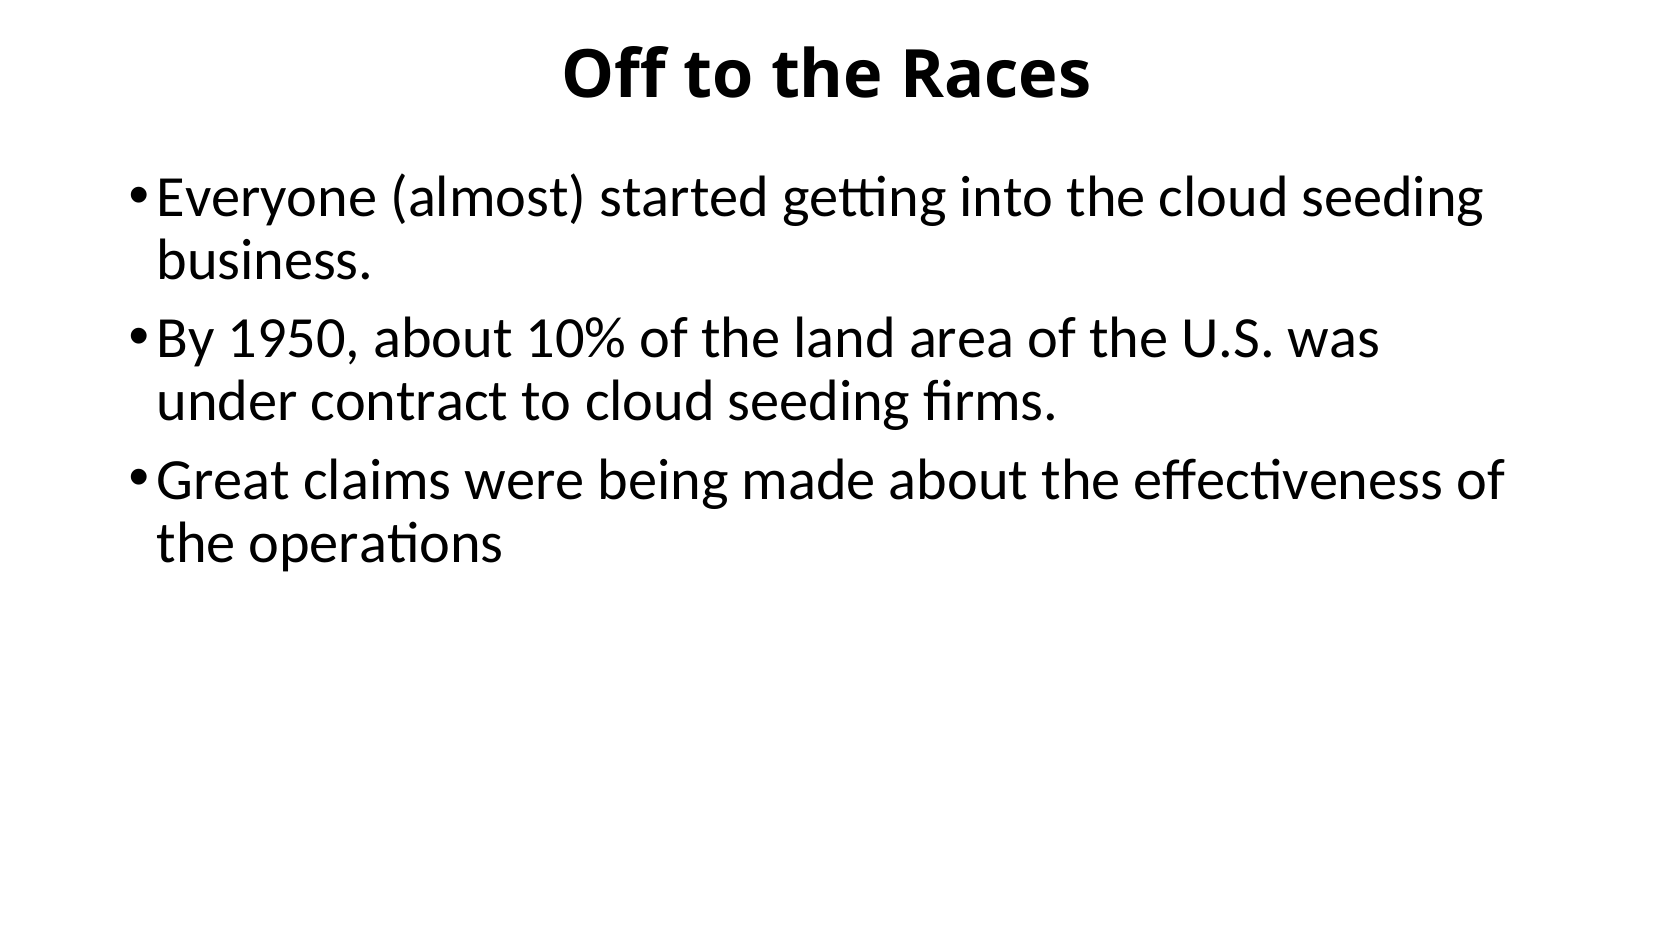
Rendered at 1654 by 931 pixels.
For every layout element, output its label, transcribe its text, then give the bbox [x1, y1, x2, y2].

title Off to the Races [113, 25, 1540, 127]
list Everyone (almost) started getting into the cloud seeding business. By 1950, about 10% of the land area of the U.S. was under contract to cloud seeding firms. Great claims were being made about the effectiveness of the operations [113, 158, 1540, 624]
